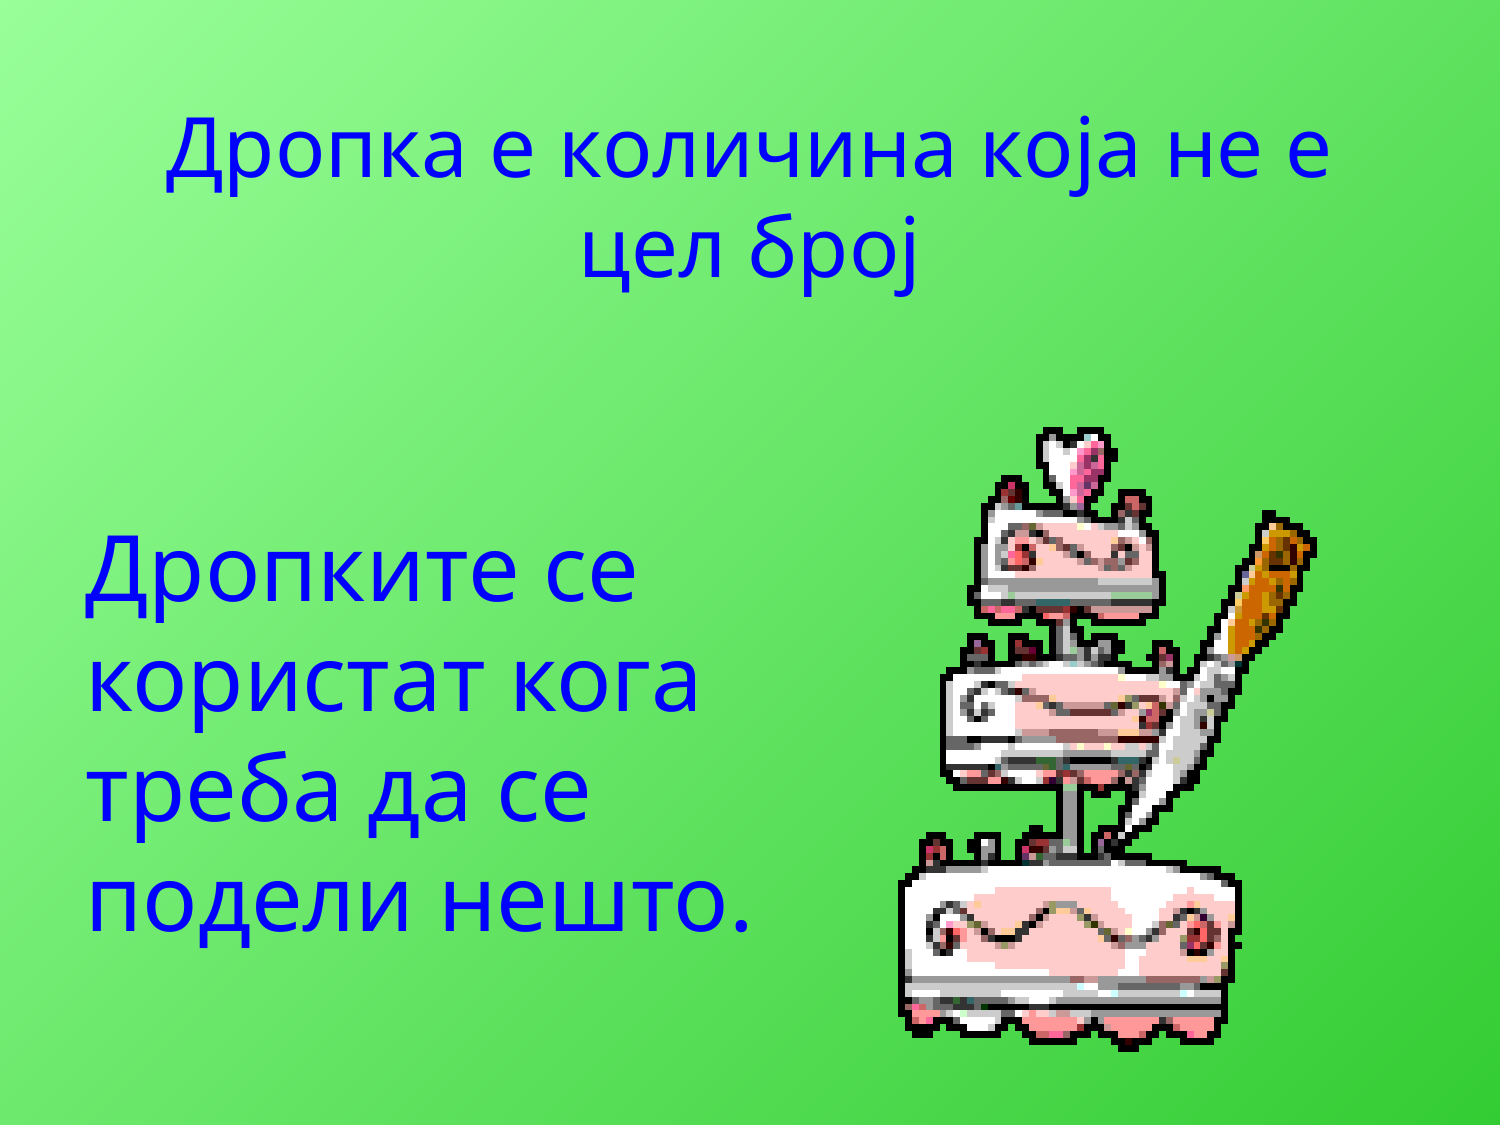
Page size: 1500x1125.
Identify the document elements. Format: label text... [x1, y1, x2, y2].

title Дропка е количина која не е цел број [112, 86, 1388, 302]
text_box Дропките се користат кога треба да се подели нешто. [70, 501, 827, 958]
picture [844, 373, 1455, 1059]
